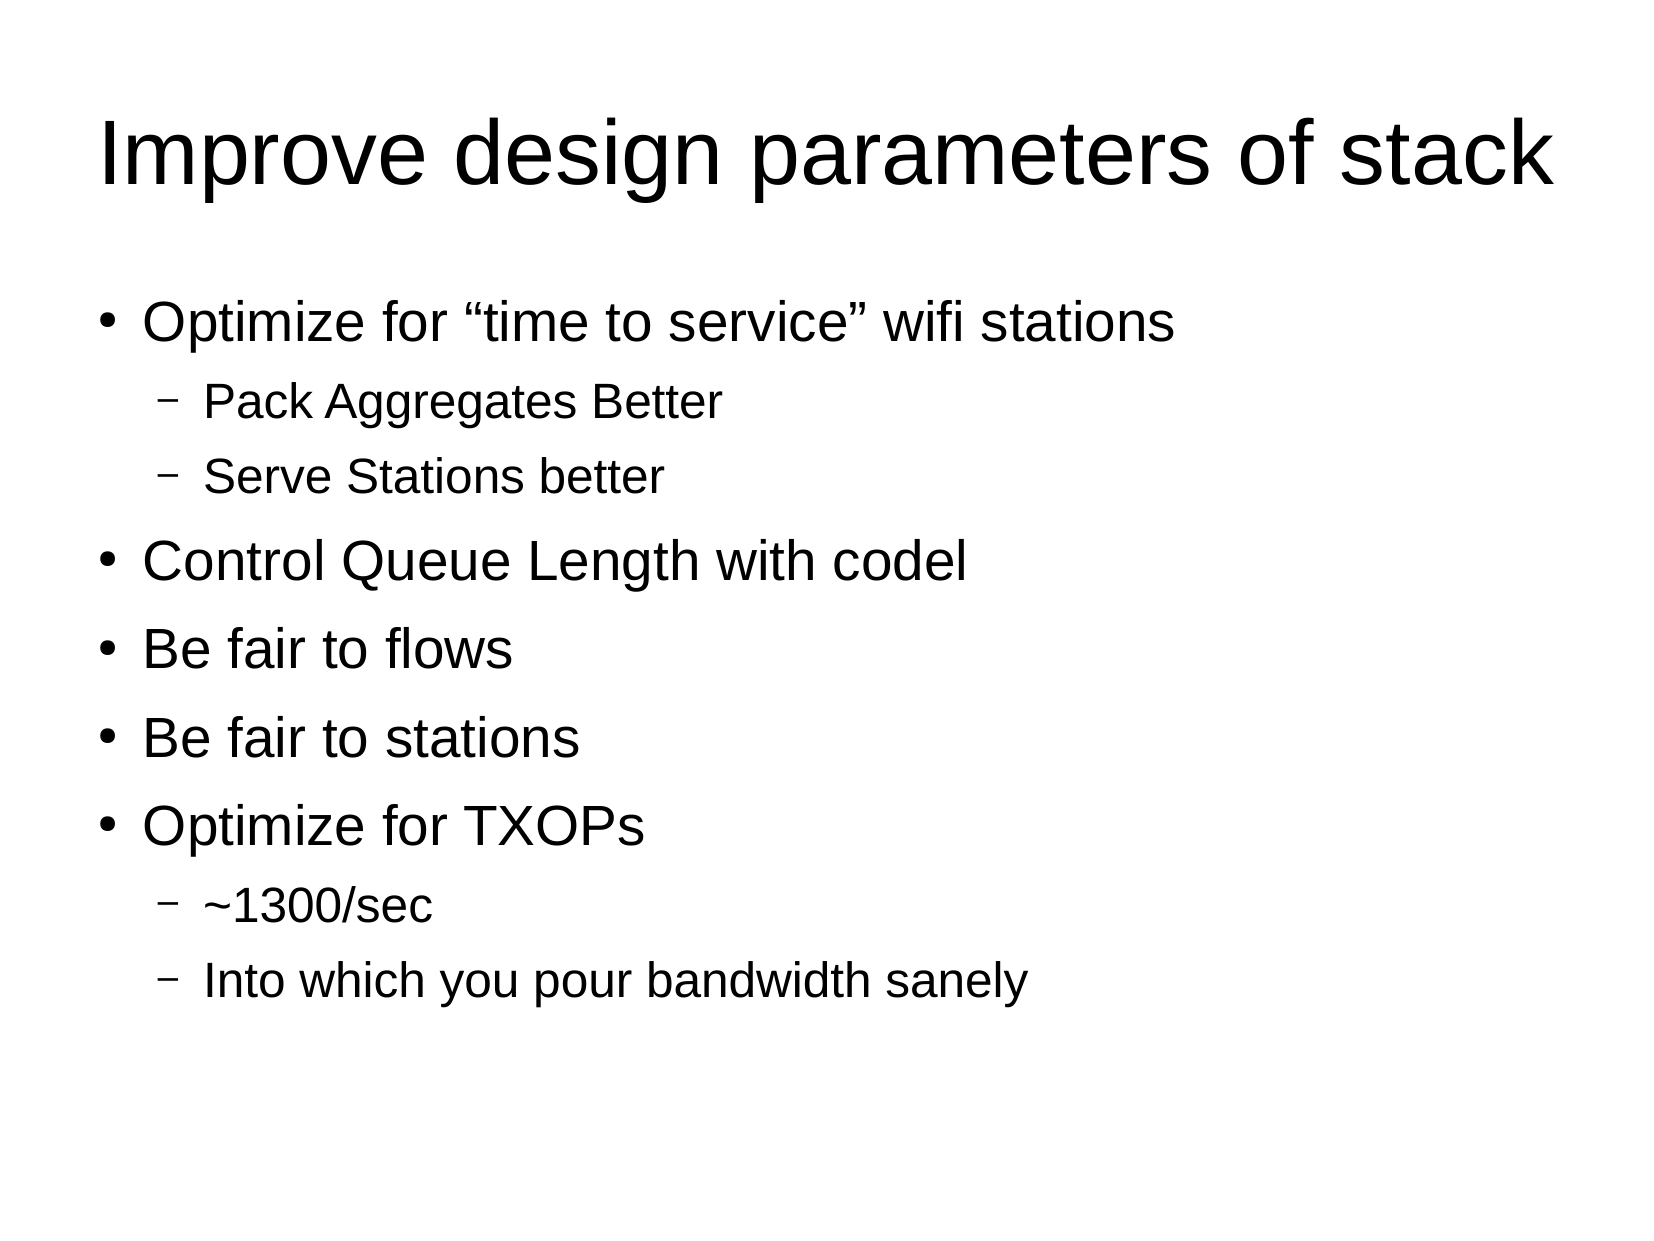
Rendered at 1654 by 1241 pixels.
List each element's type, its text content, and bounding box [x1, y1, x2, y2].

title Improve design parameters of stack [82, 49, 1571, 257]
list Optimize for “time to service” wifi stations Pack Aggregates Better Serve Stations better Control Queue Length with codel Be fair to flows Be fair to stations Optimize for TXOPs ~1300/sec Into which you pour bandwidth sanely [82, 290, 1571, 1010]
